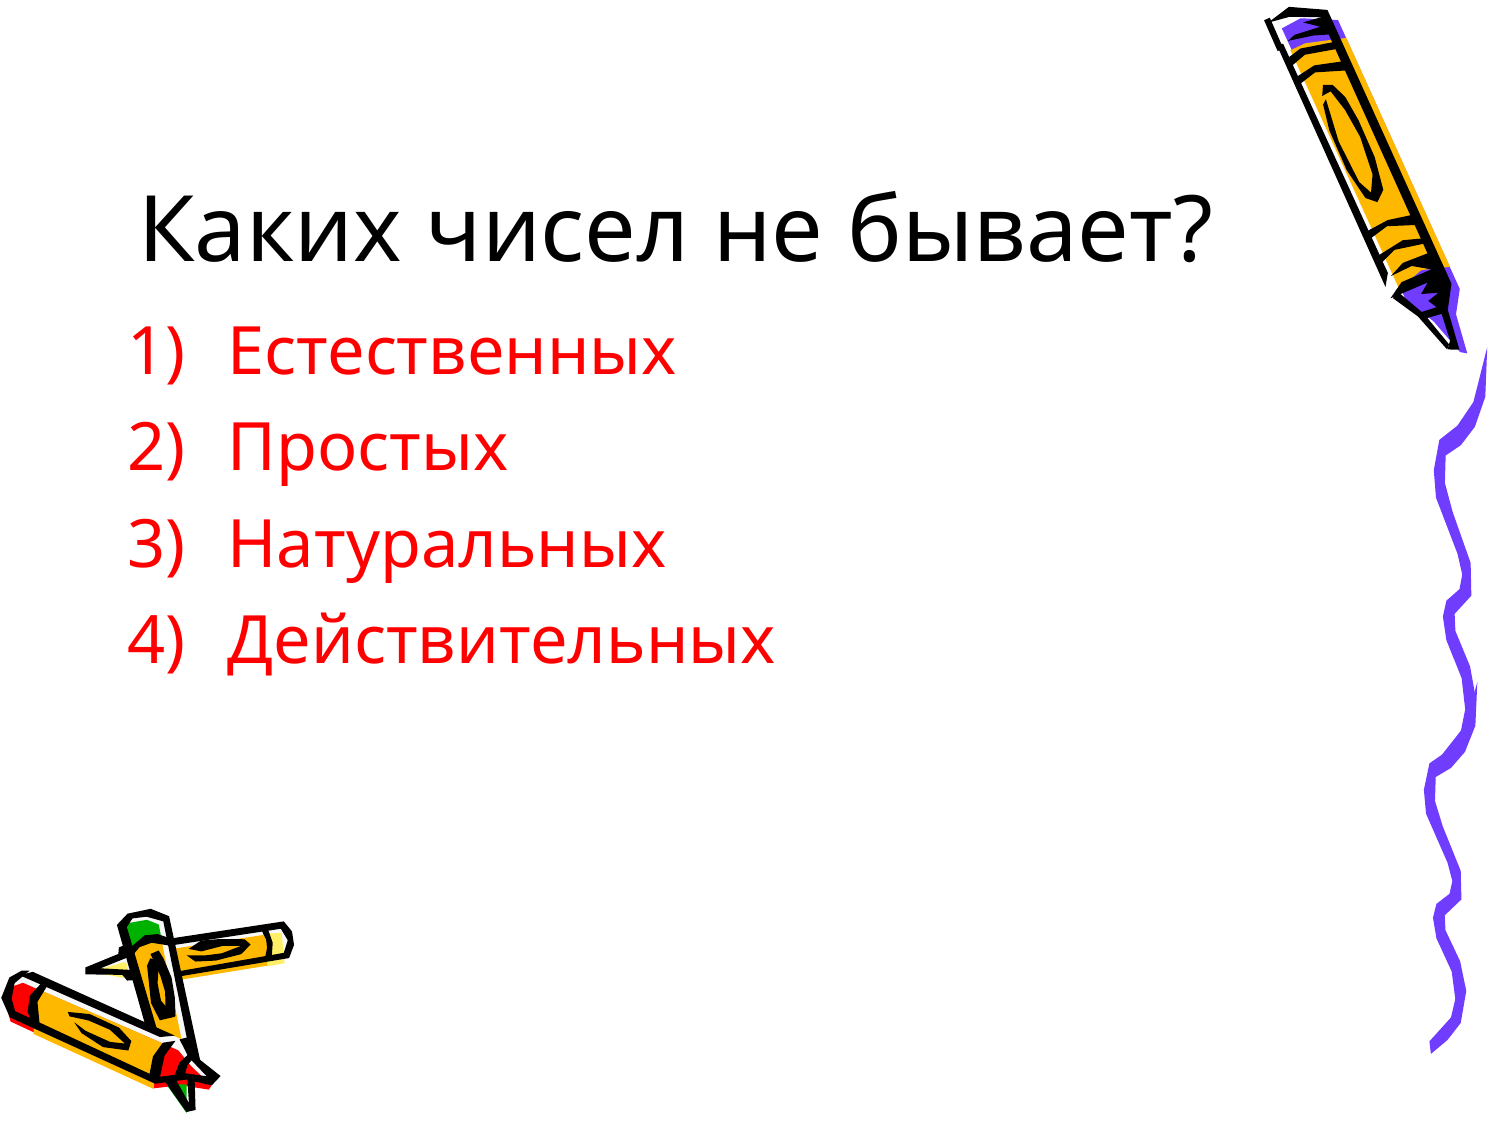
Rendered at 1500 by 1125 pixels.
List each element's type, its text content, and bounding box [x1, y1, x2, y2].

list Естественных Простых Натуральных Действительных [112, 299, 1375, 901]
title Каких чисел не бывает? [112, 24, 1240, 288]
